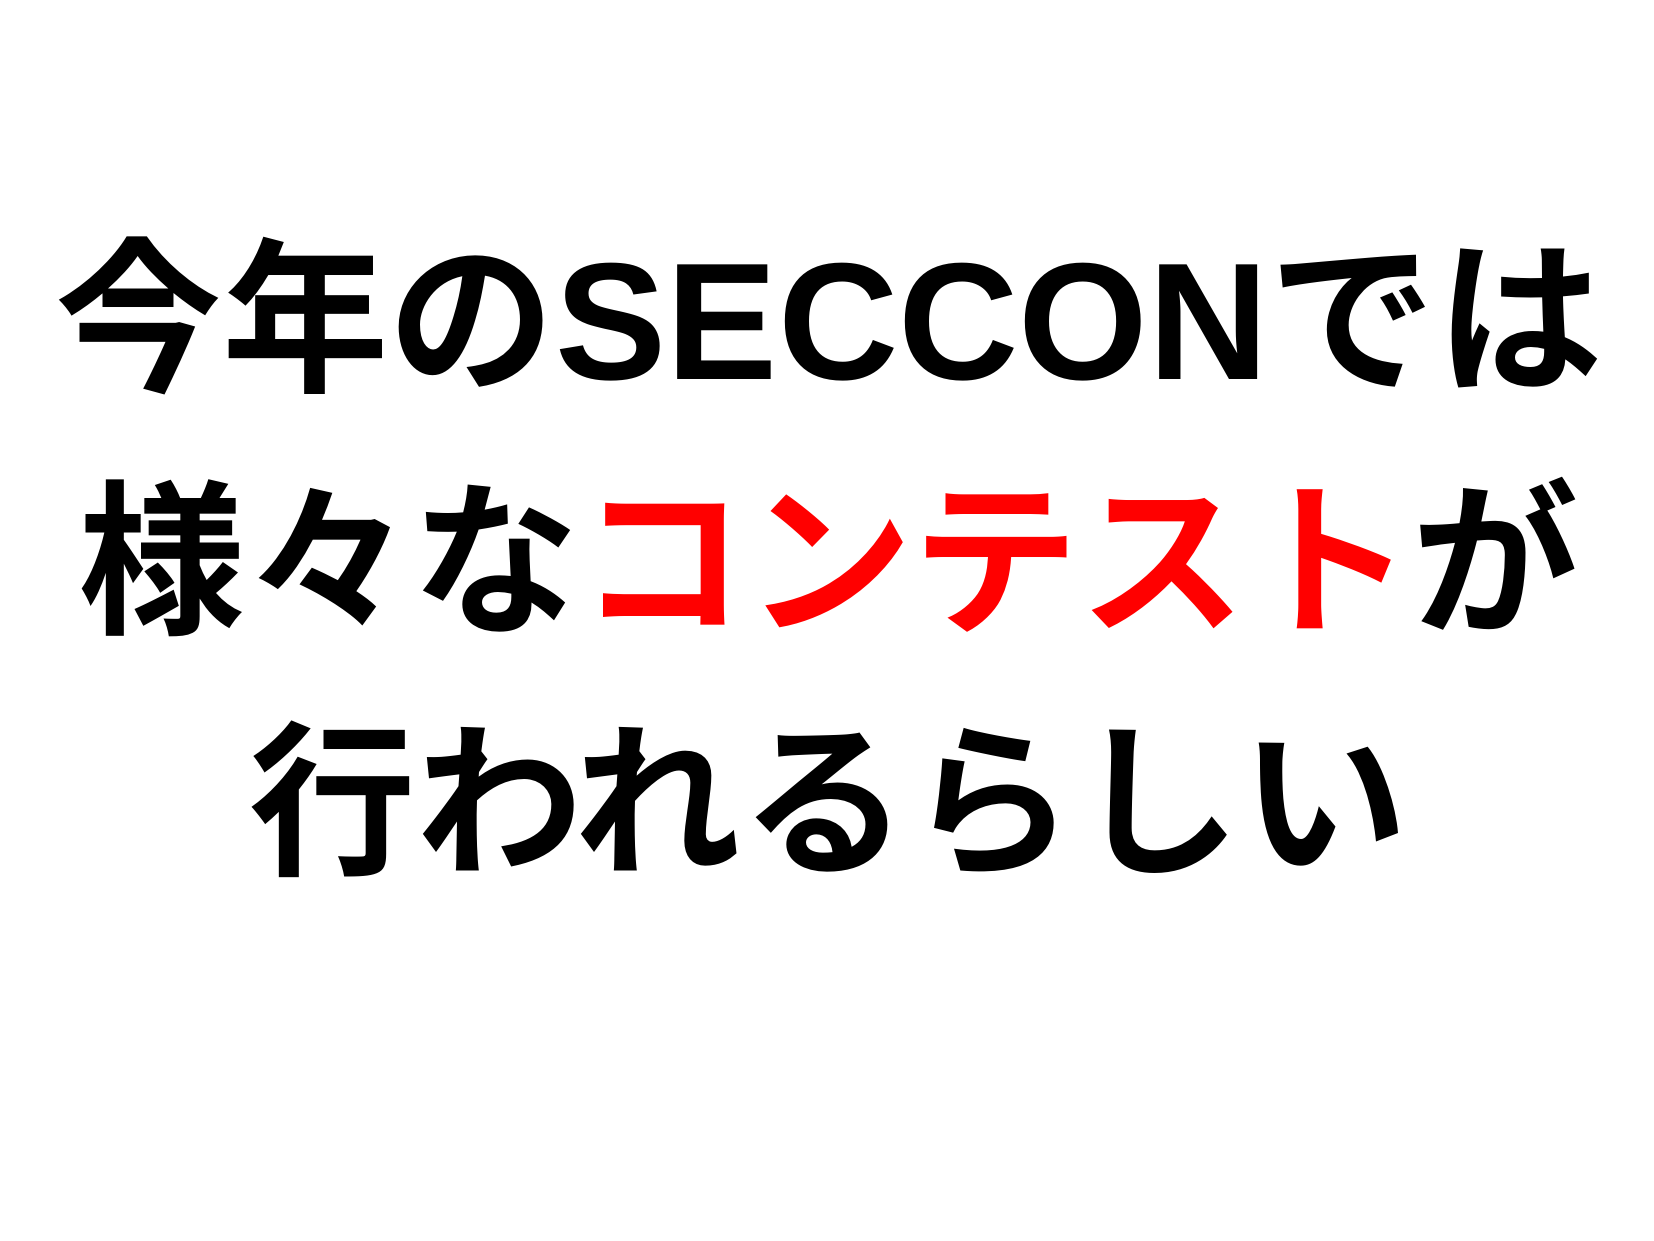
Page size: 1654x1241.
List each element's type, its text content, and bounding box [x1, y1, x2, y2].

text_box 今年のSECCONでは 様々なコンテストが 行われるらしい [40, 178, 1598, 740]
